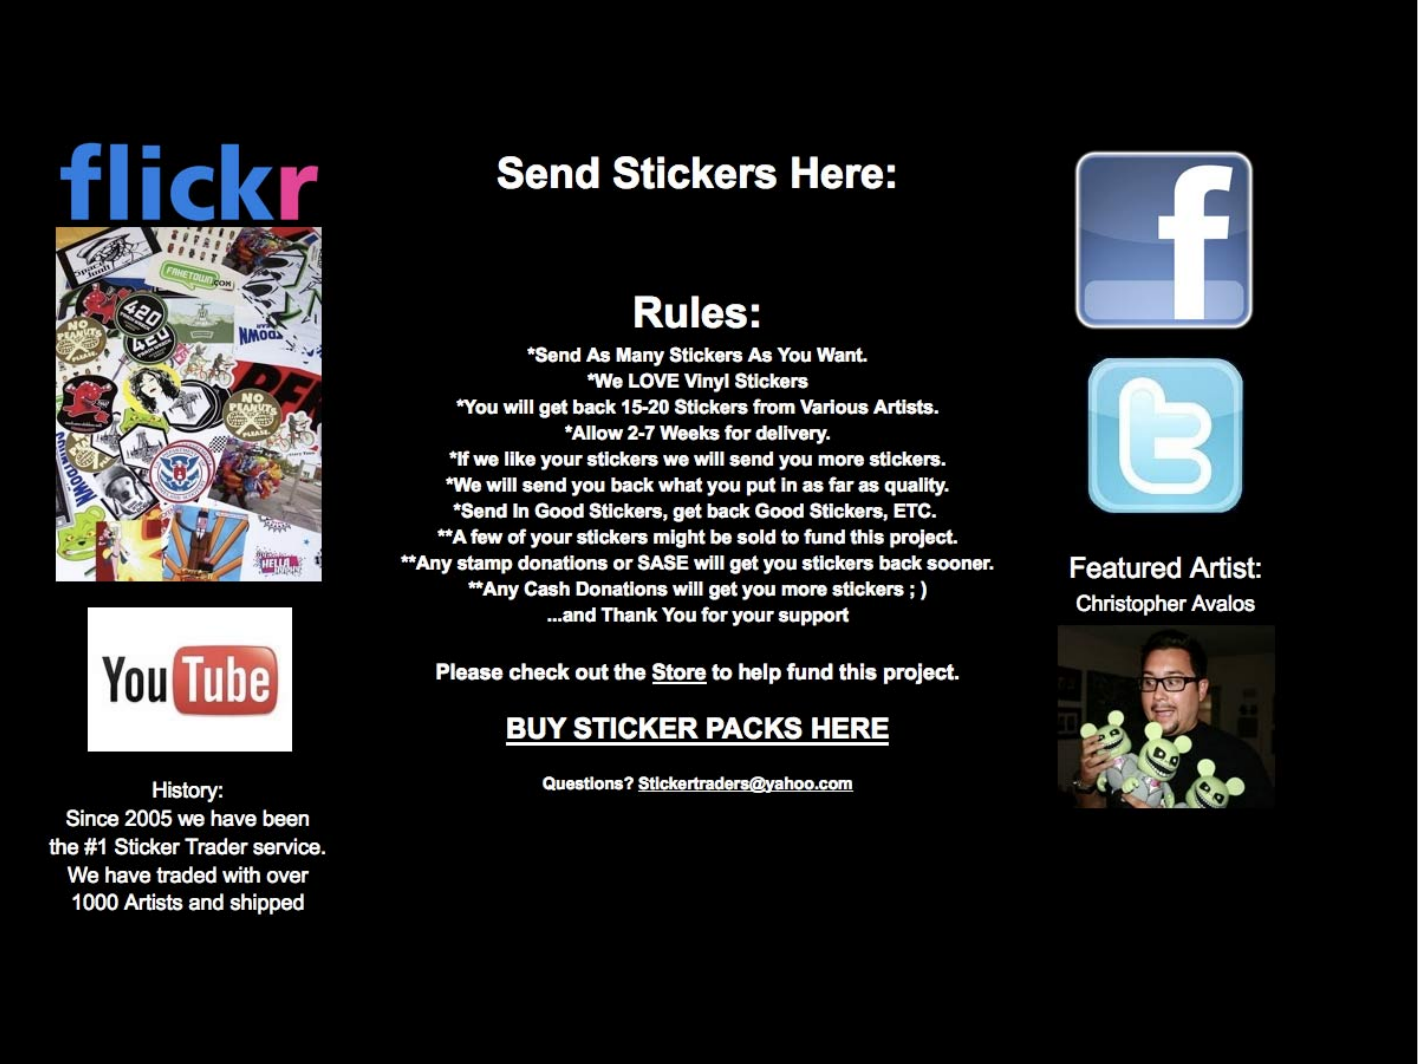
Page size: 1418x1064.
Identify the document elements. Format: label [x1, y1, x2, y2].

picture [0, 135, 1417, 917]
